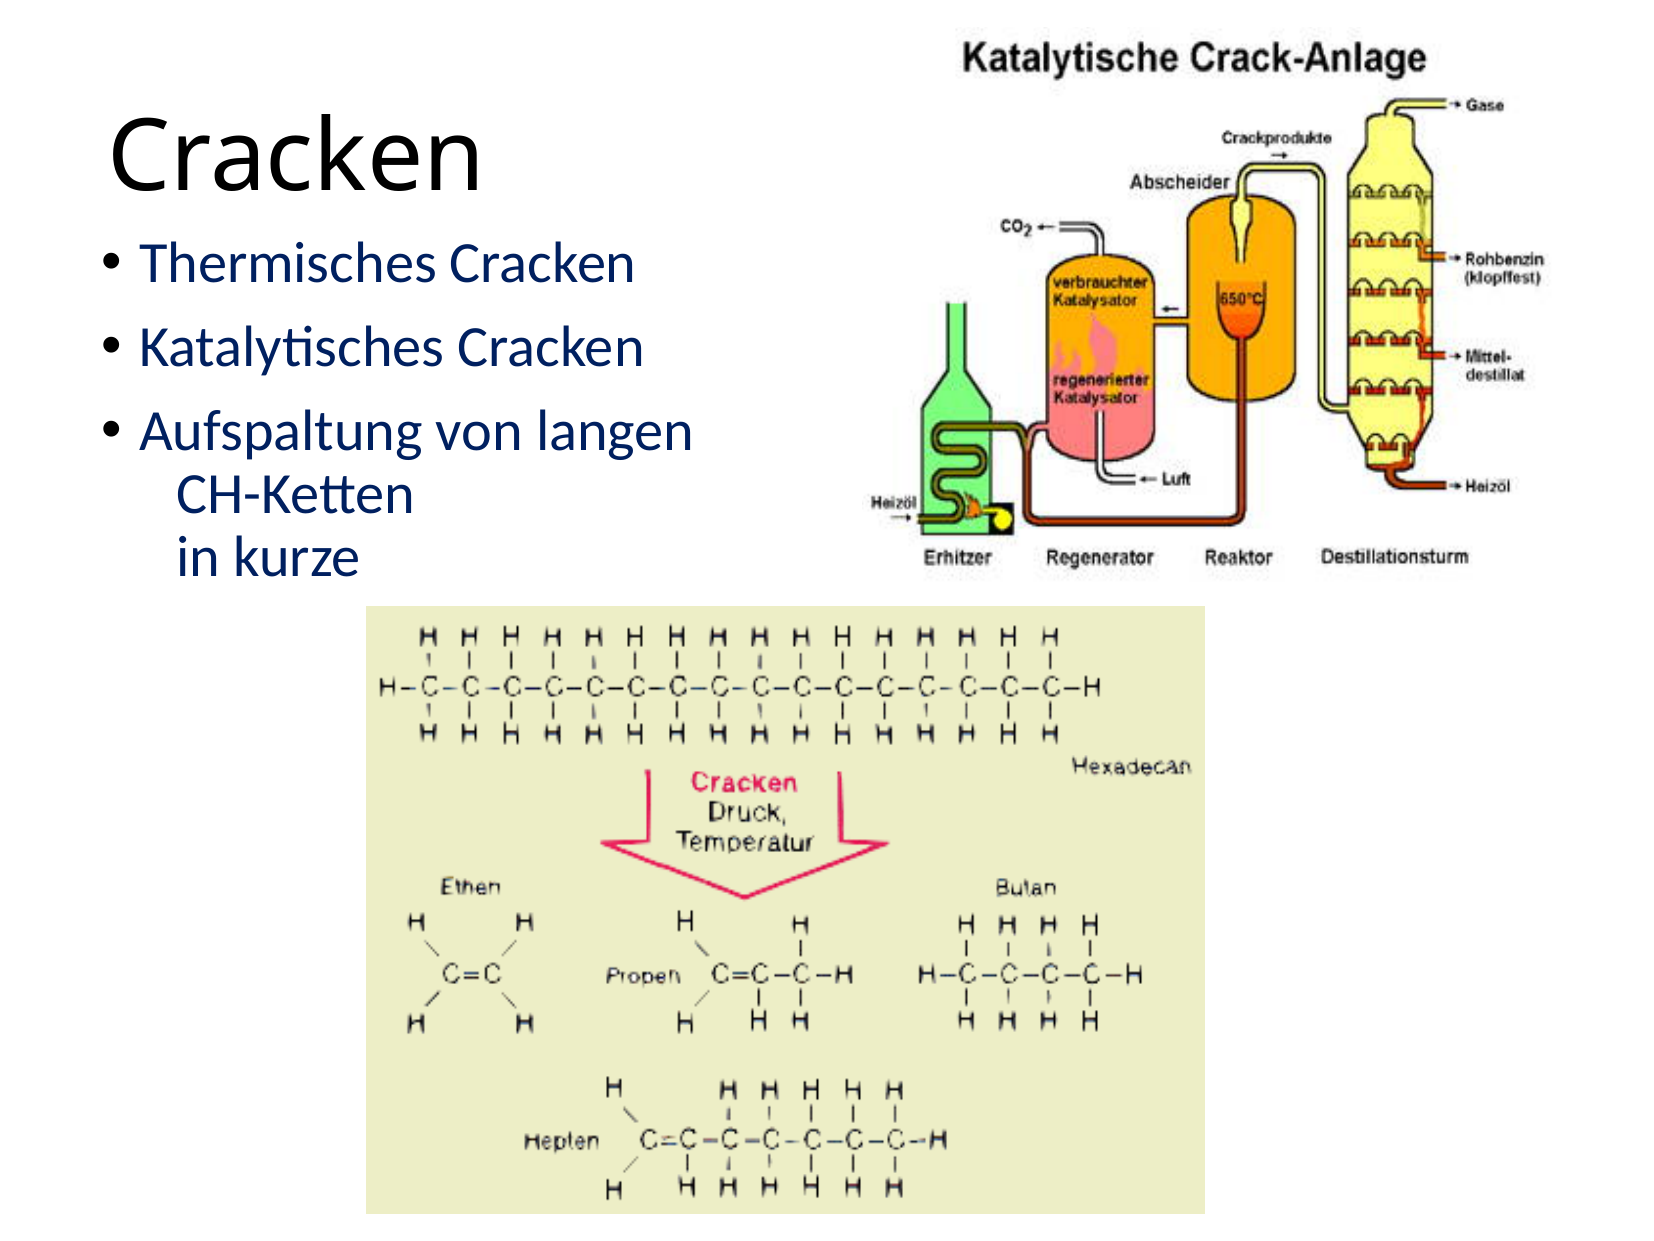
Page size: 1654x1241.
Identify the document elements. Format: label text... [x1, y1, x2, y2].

title Cracken [92, 22, 1251, 224]
picture [862, 27, 1555, 592]
picture [366, 606, 1205, 1214]
list Thermisches Cracken Katalytisches Cracken Aufspaltung von langen CH-Ketten in kurze [86, 224, 1245, 879]
